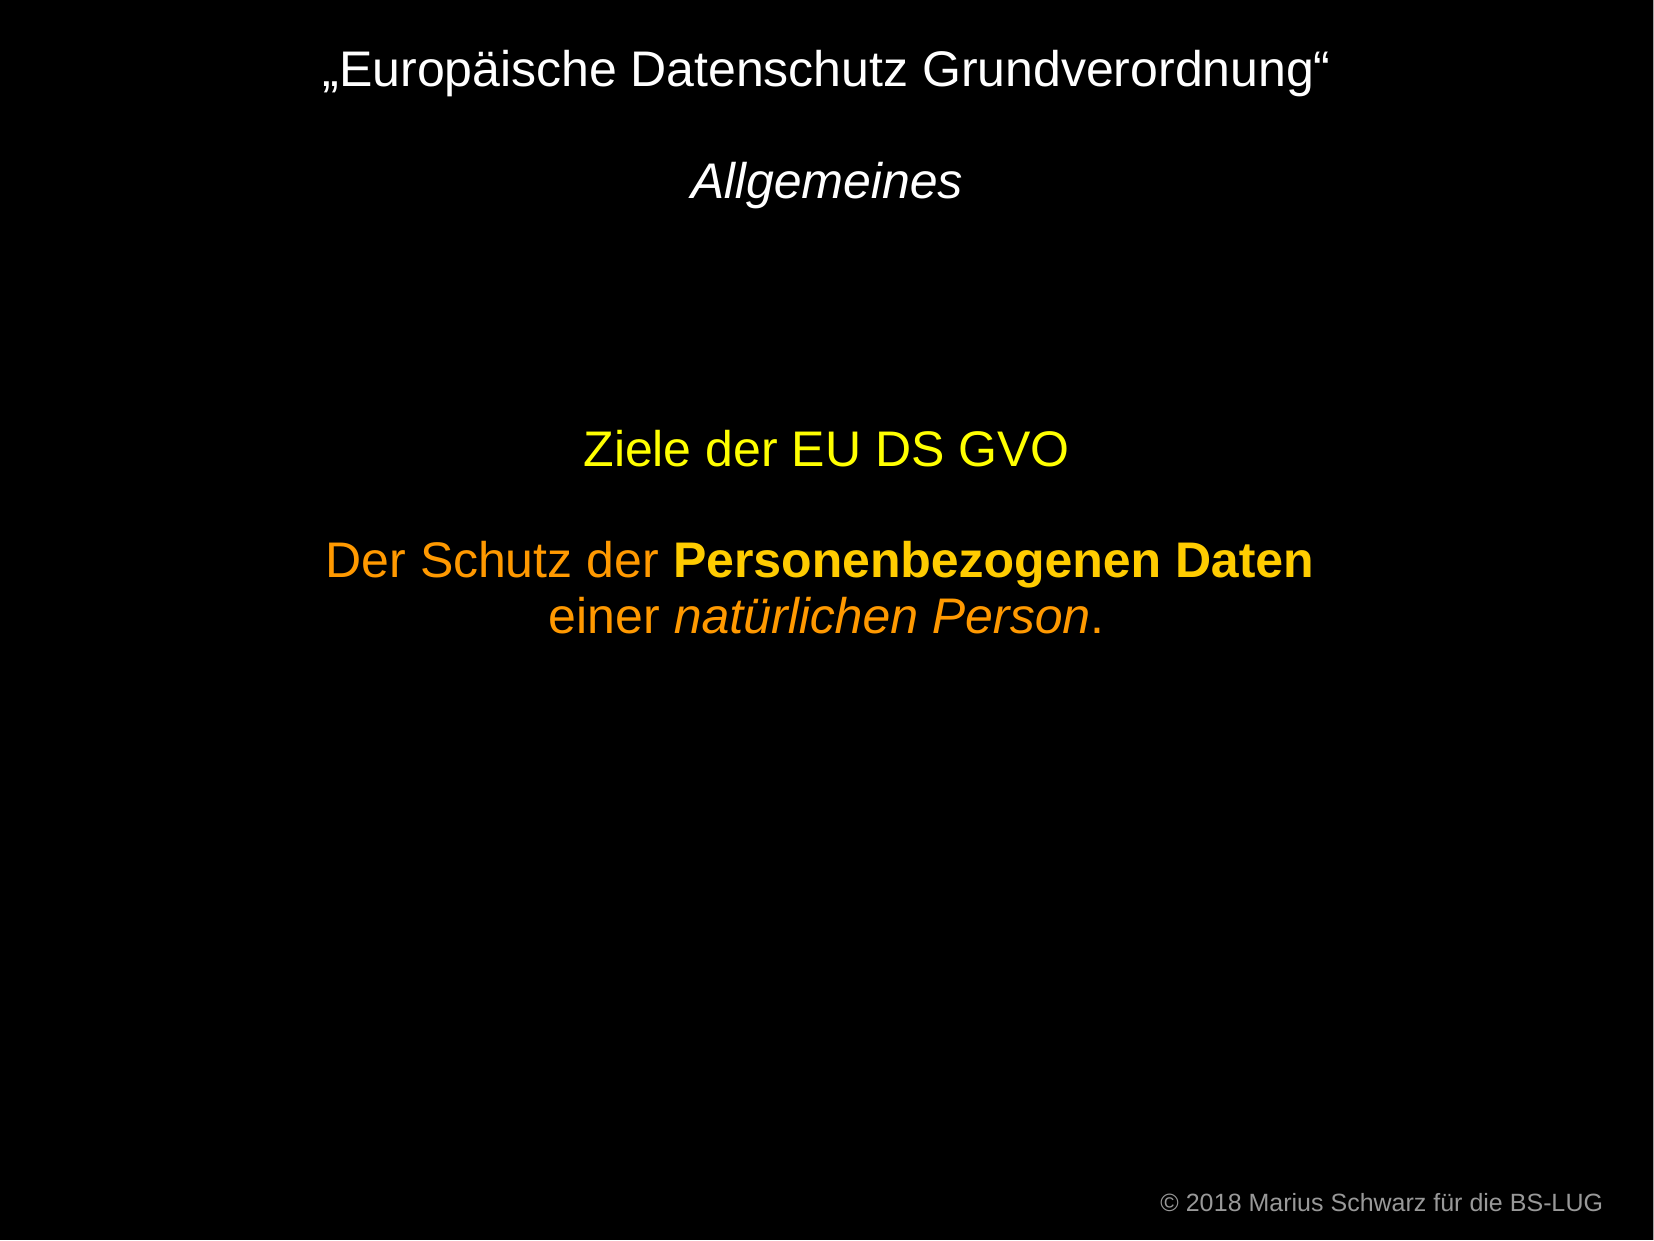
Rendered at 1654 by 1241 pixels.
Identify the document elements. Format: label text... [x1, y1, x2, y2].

title „Europäische Datenschutz Grundverordnung“ Allgemeines [82, 41, 1571, 209]
text_box Ziele der EU DS GVO Der Schutz der Personenbezogenen Daten einer natürlichen Person. [82, 290, 1571, 1109]
text_box © 2018 Marius Schwarz für die BS-LUG [1145, 1181, 1630, 1224]
